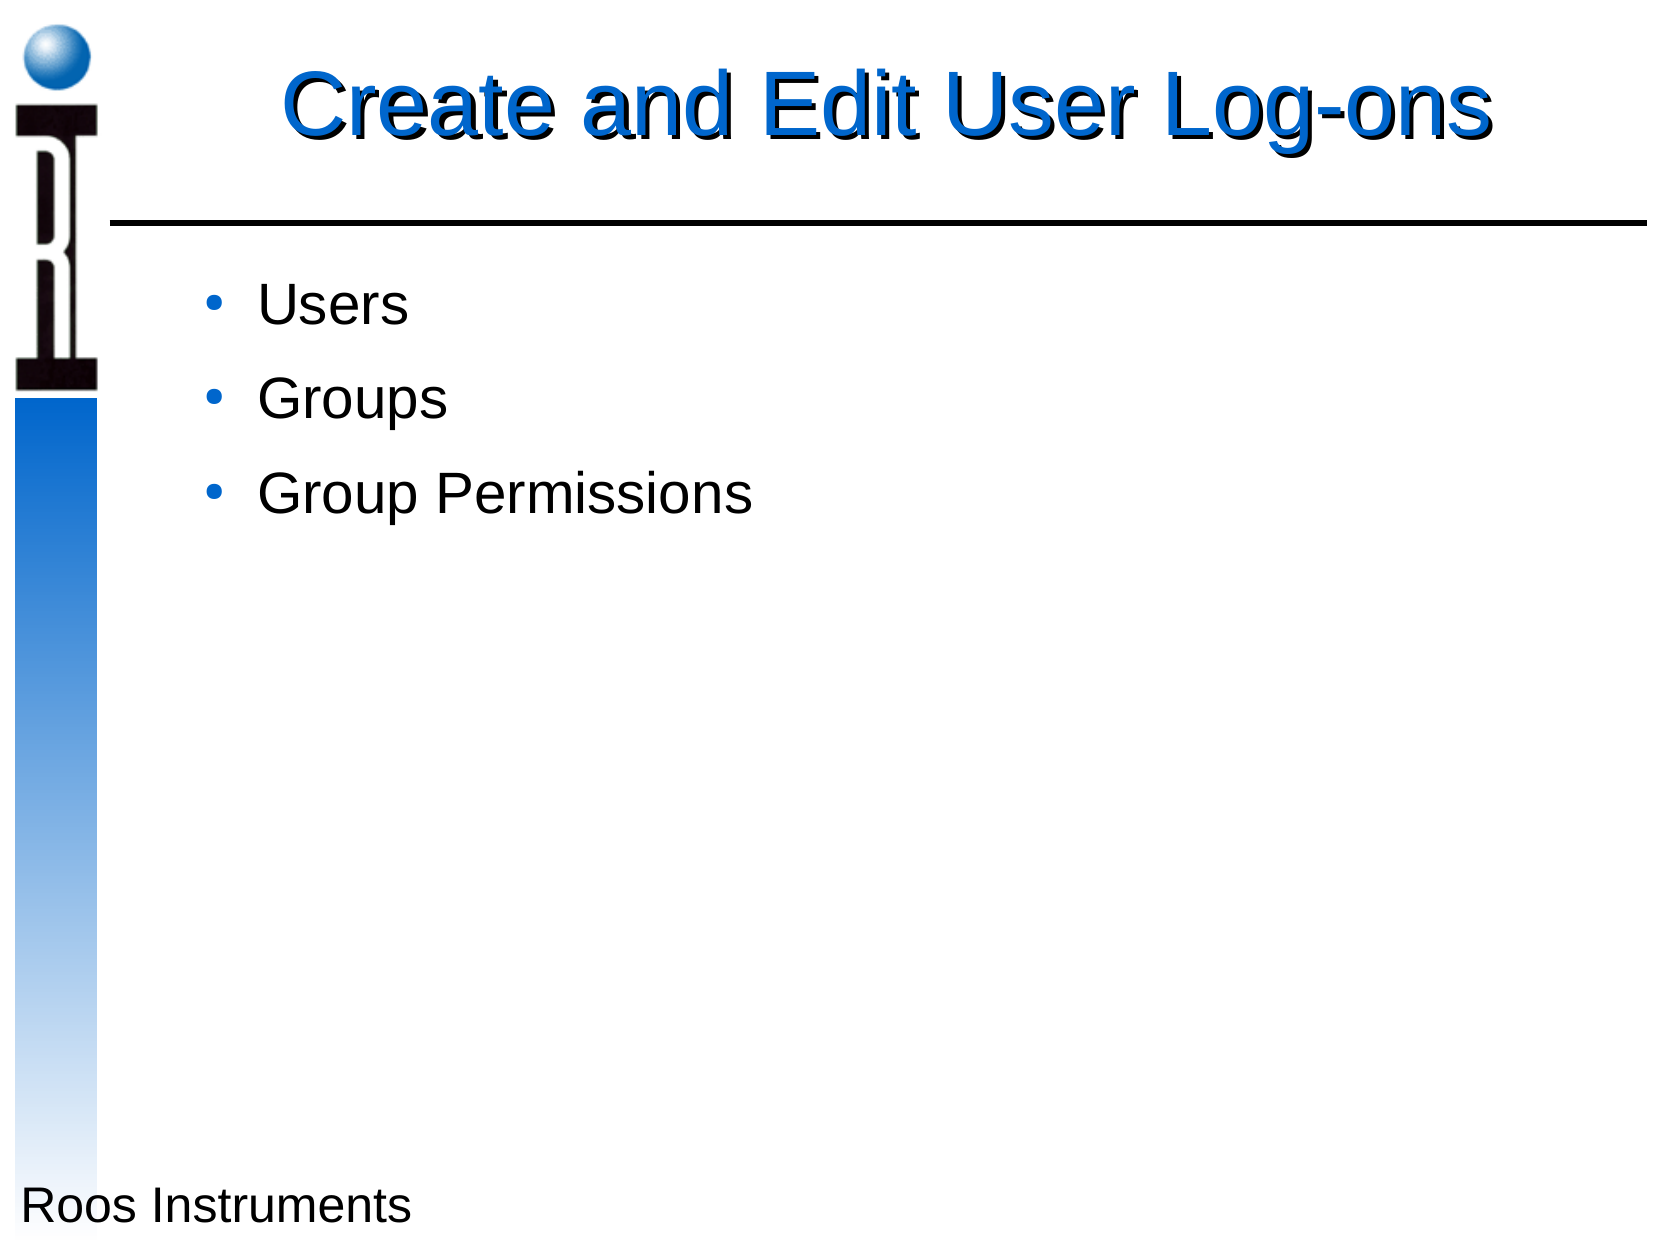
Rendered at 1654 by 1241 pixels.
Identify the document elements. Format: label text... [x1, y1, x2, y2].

picture [11, 20, 103, 398]
list Users Groups Group Permissions [186, 271, 1537, 1124]
title Create and Edit User Log-ons [121, 0, 1654, 208]
